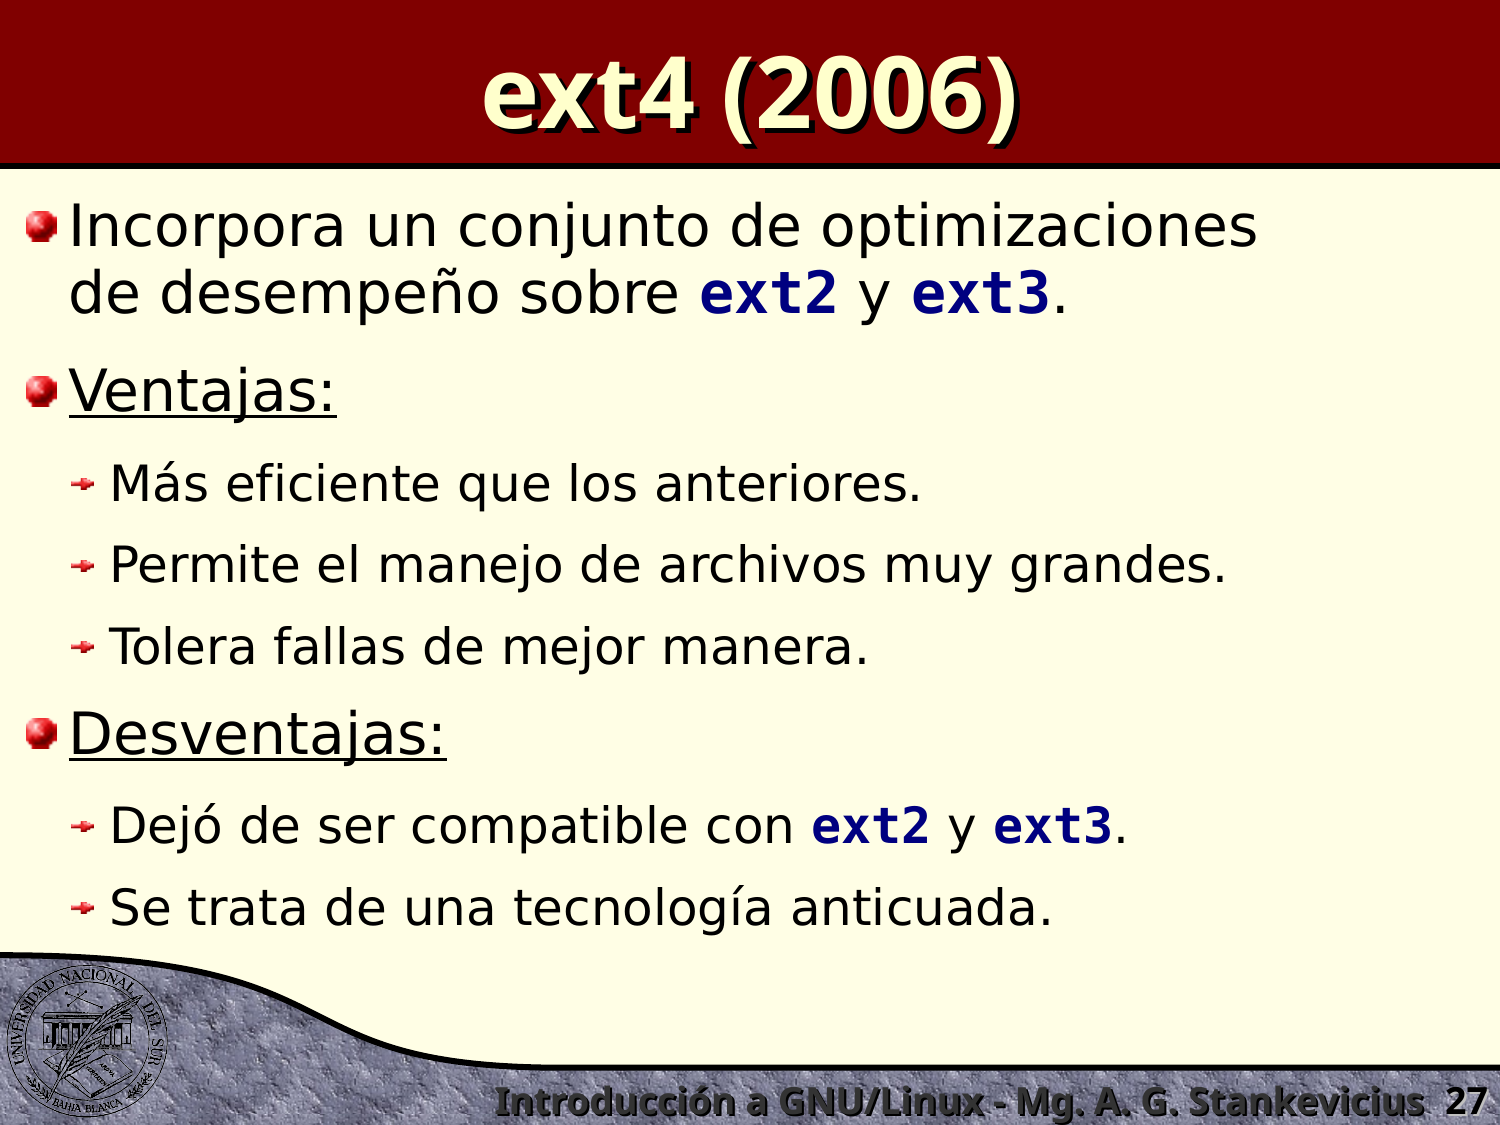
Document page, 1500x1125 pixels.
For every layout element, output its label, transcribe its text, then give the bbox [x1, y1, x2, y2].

title ext4 (2006) [15, 12, 1485, 153]
picture [1059, 1100, 1065, 1110]
list Incorpora un conjunto de optimizaciones de desempeño sobre ext2 y ext3. Ventajas: Más eficiente que los anteriores. Permite el manejo de archivos muy grandes. Tolera fallas de mejor manera. Desventajas: Dejó de ser compatible con ext2 y ext3. Se trata de una tecnología anticuada. [11, 192, 1486, 941]
picture [0, 956, 1500, 1125]
